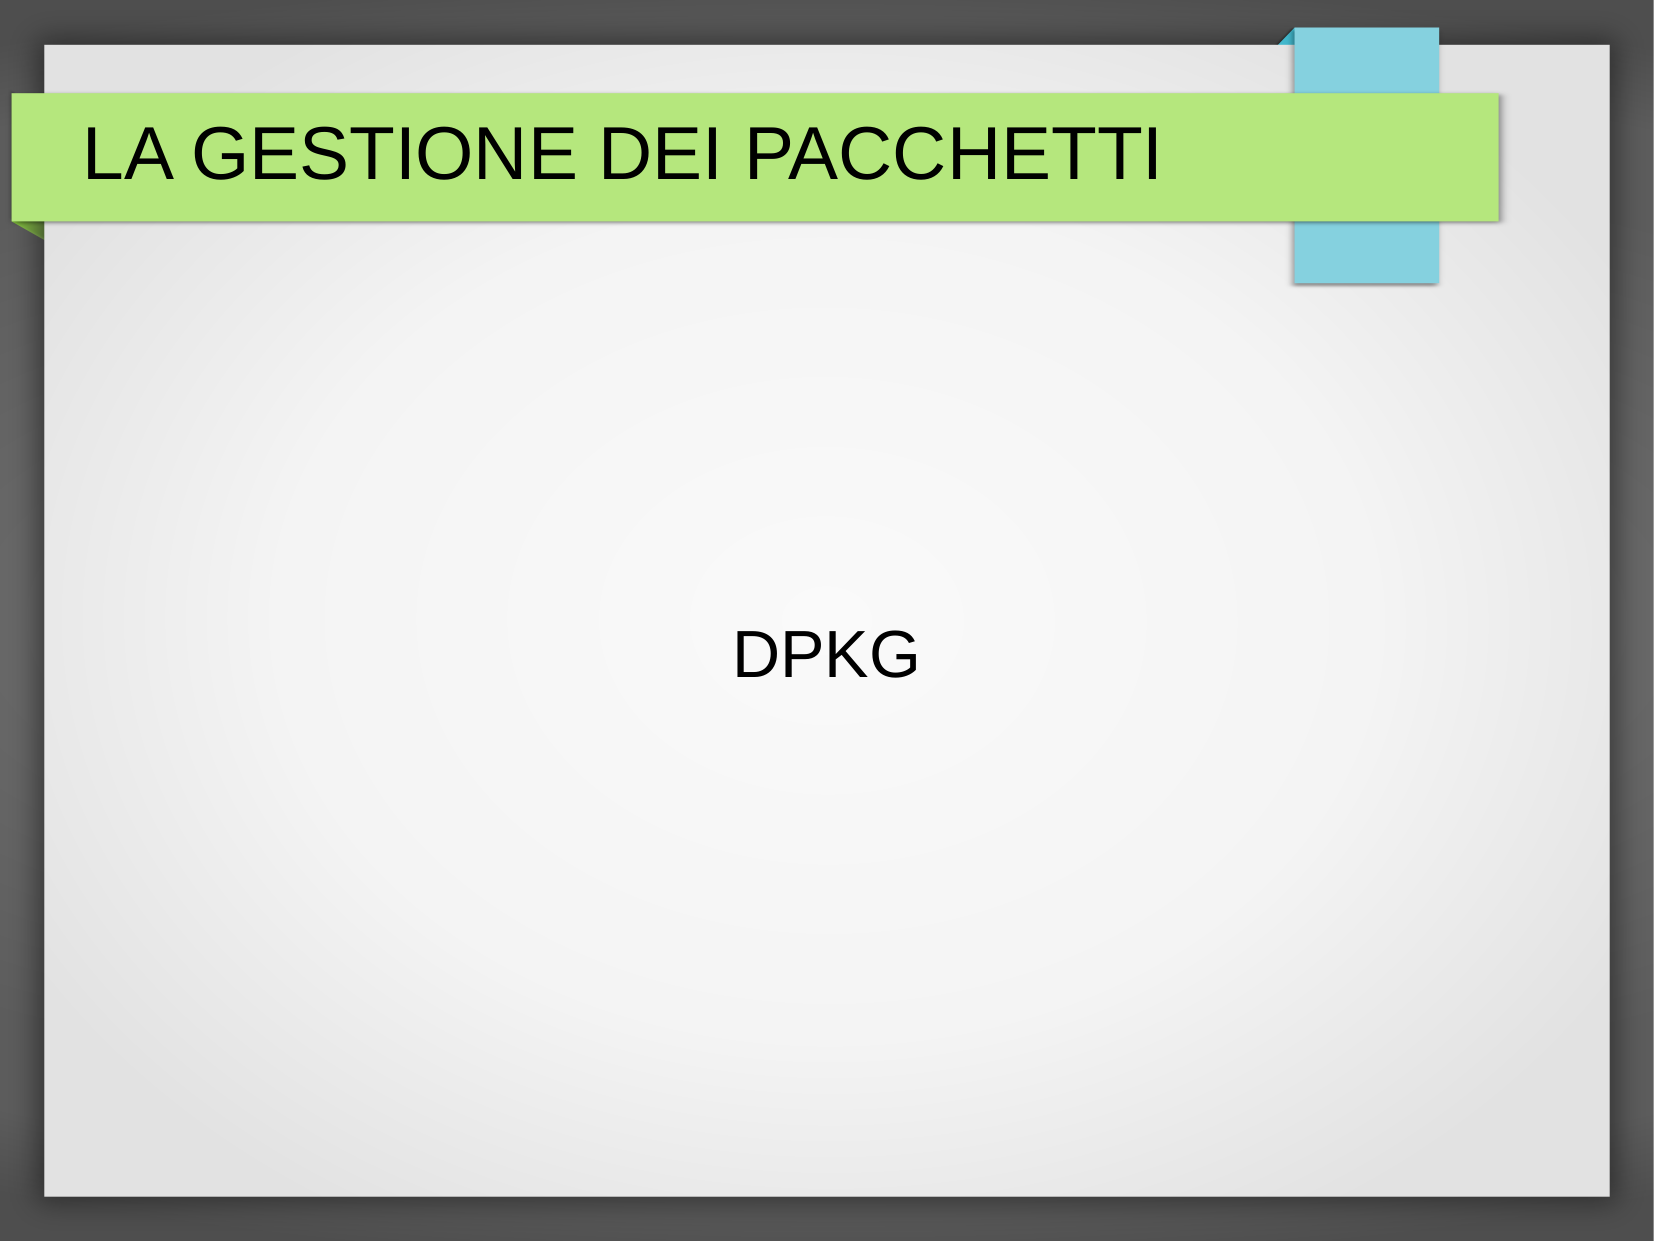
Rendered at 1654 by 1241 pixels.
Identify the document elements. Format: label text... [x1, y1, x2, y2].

subtitle DPKG [82, 295, 1571, 1015]
picture [0, 0, 1654, 1241]
title LA GESTIONE DEI PACCHETTI [82, 69, 1264, 238]
